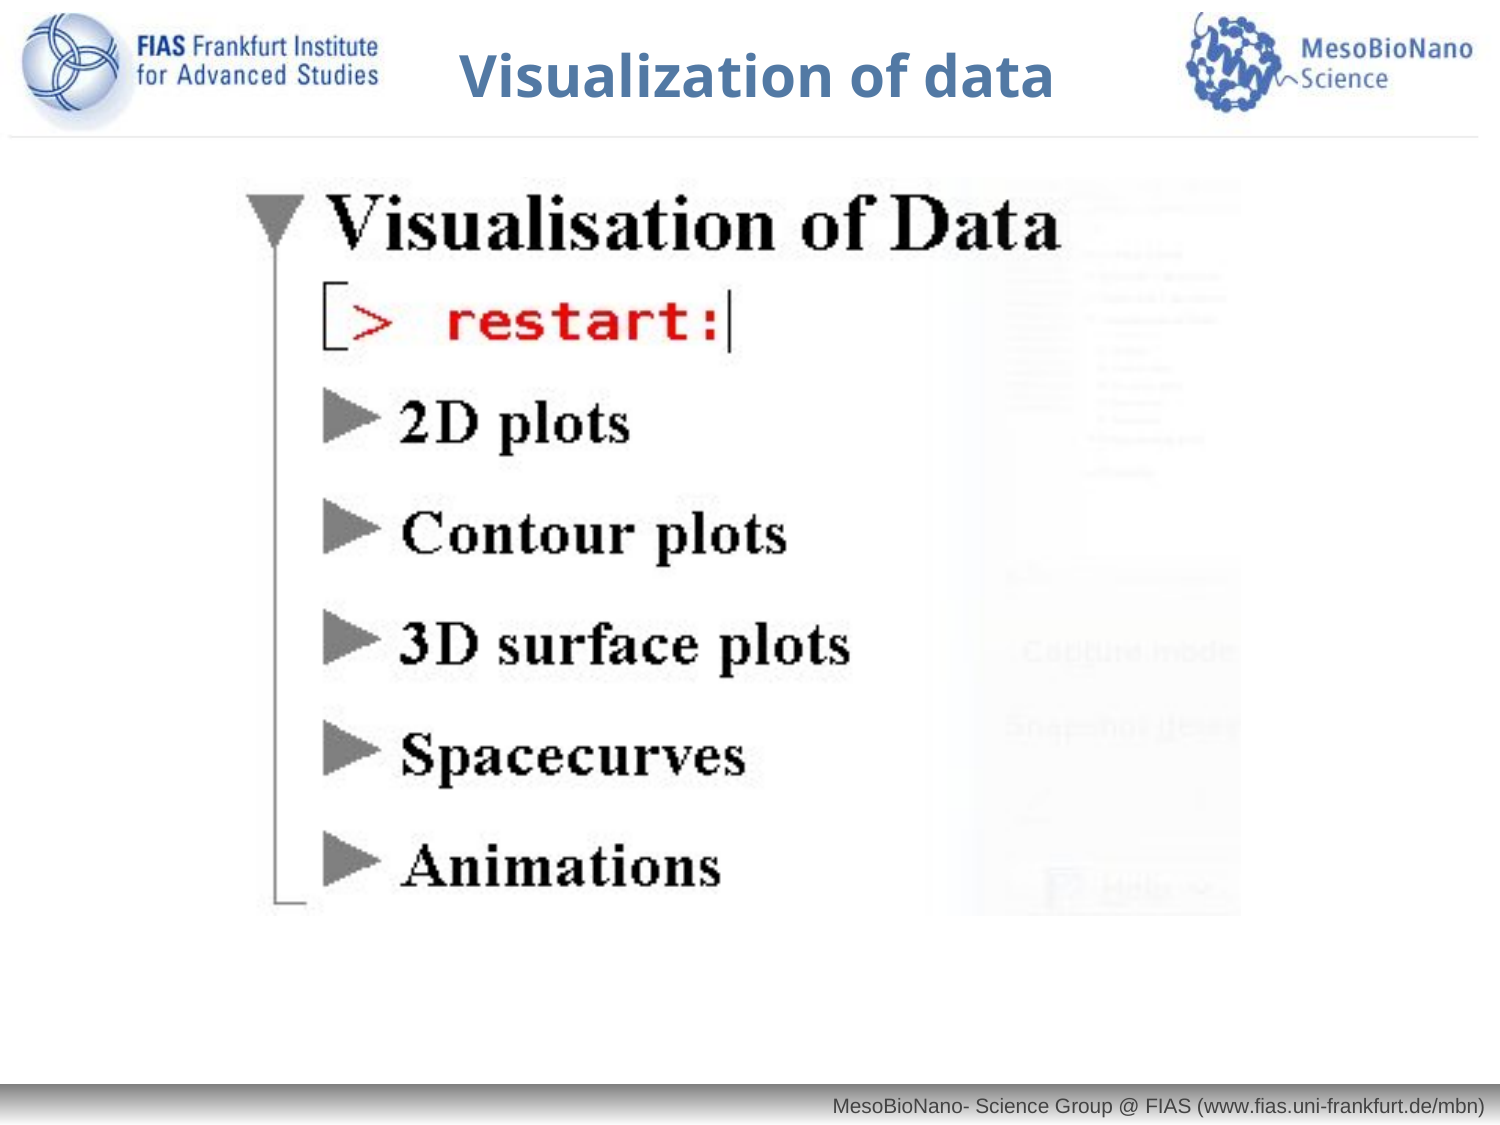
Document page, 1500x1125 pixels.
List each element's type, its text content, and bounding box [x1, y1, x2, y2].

picture [236, 177, 1241, 916]
title Visualization of data [0, 0, 1499, 148]
